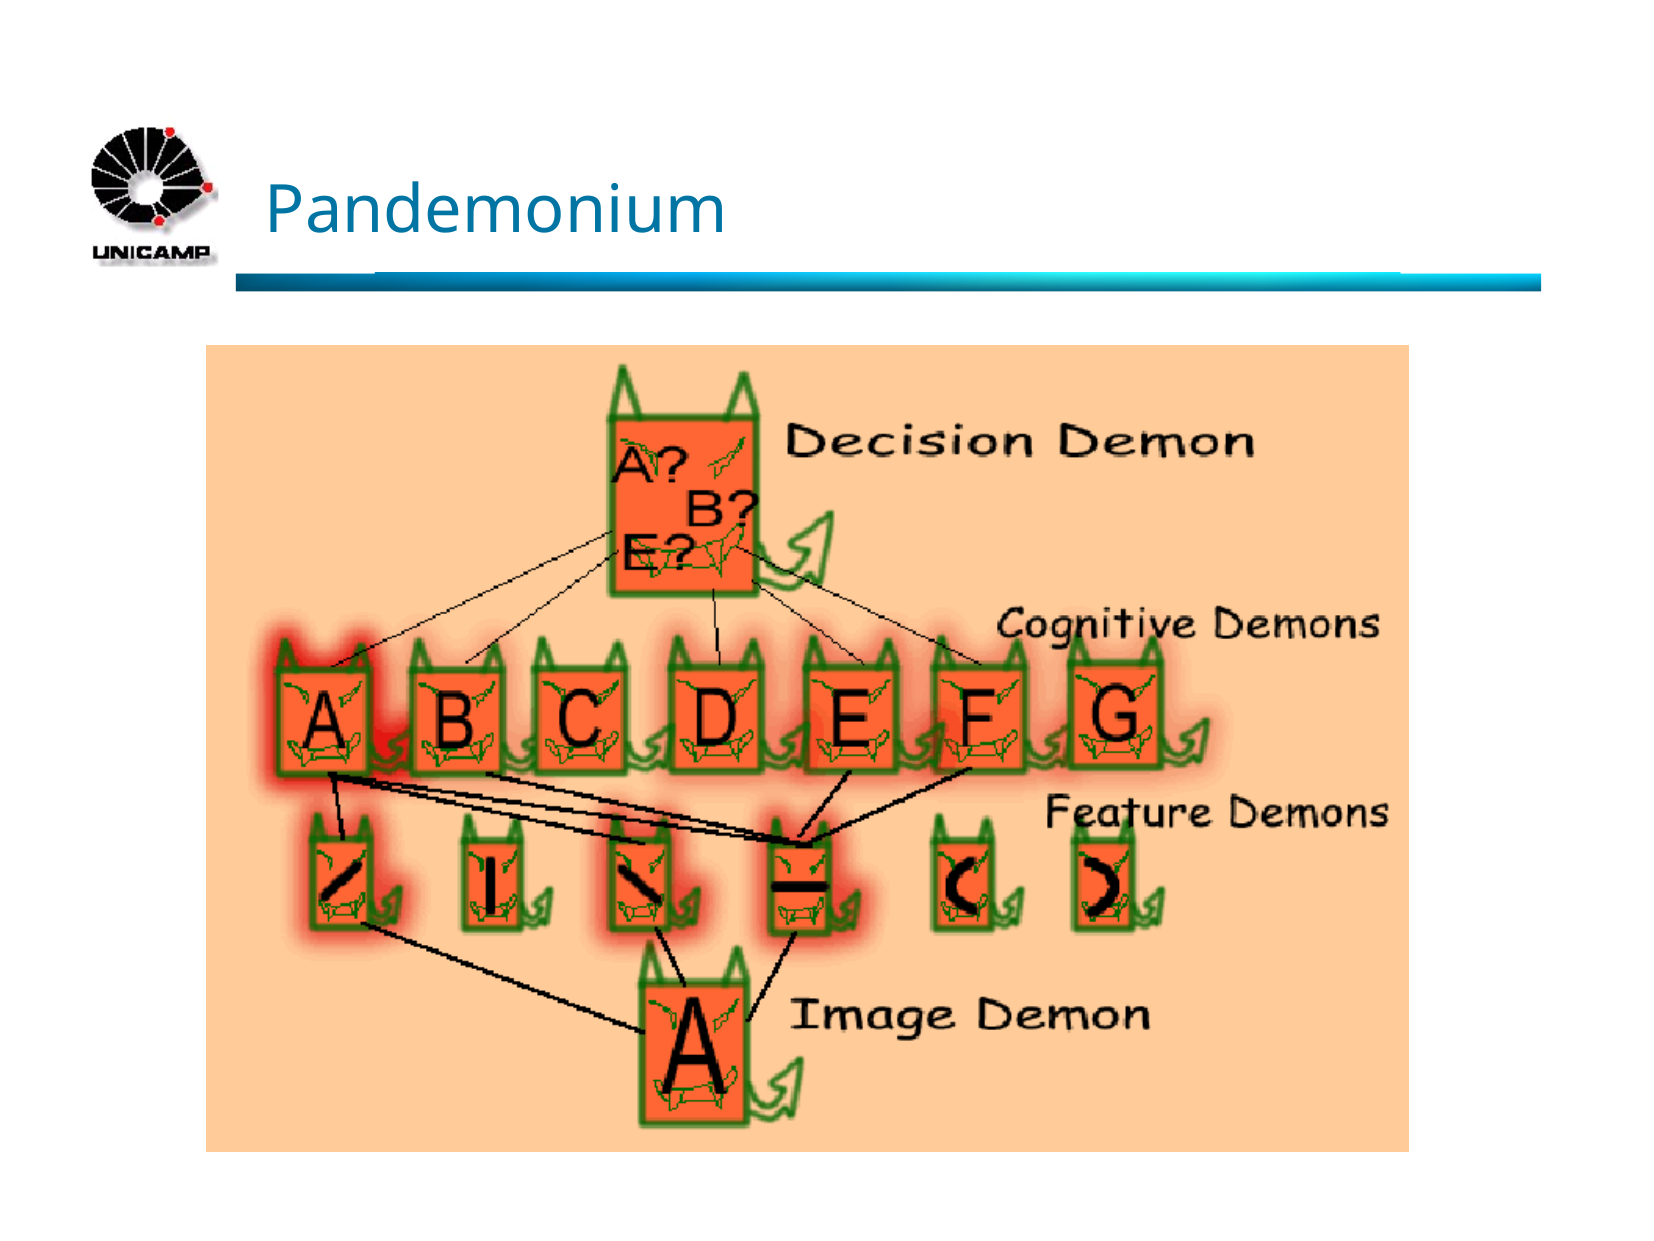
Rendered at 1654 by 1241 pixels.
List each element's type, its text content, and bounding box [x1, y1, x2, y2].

title Pandemonium [264, 42, 1534, 250]
picture [206, 345, 1409, 1152]
picture [125, 272, 1654, 295]
